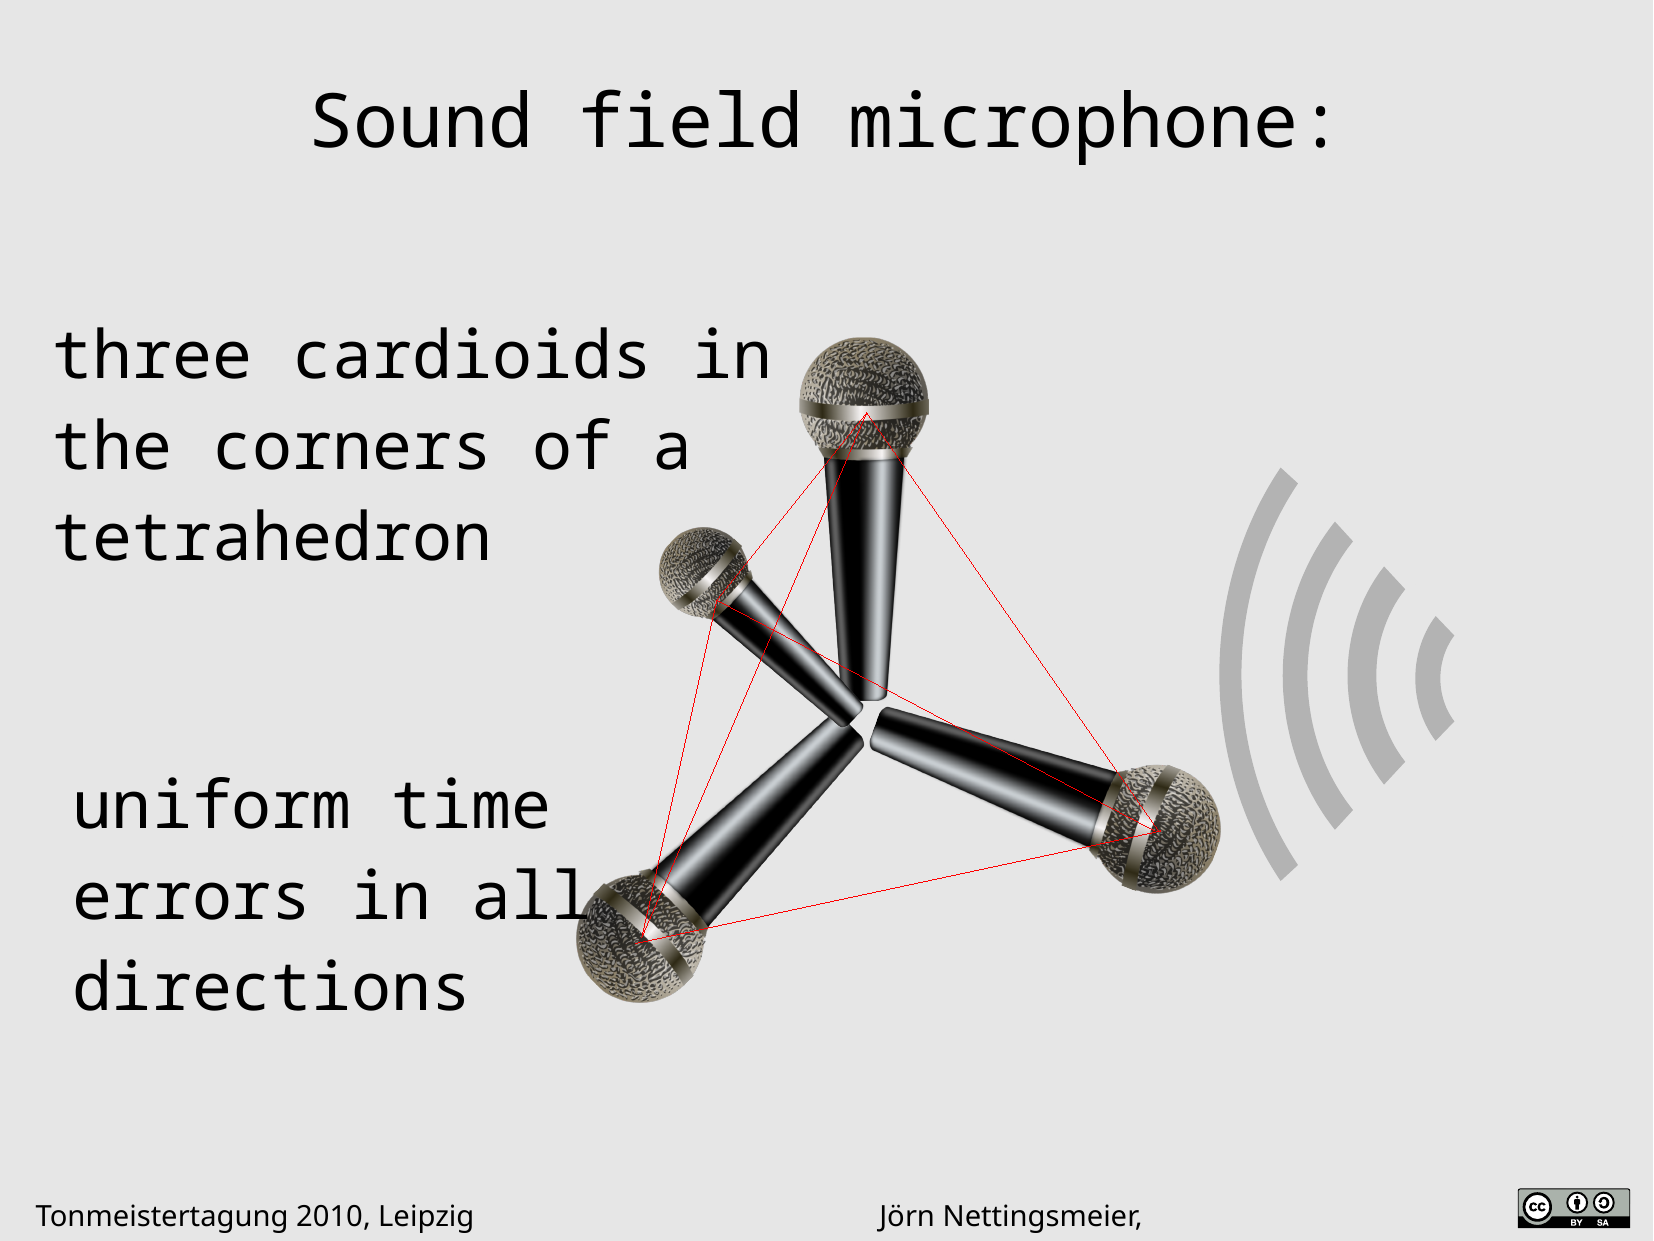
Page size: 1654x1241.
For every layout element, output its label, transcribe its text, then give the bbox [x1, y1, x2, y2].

text_box [1415, 616, 1455, 741]
title Sound field microphone: [82, 49, 1571, 188]
text_box [1282, 521, 1354, 830]
text_box [1347, 566, 1406, 785]
text_box uniform time errors in all directions [57, 750, 620, 999]
picture [610, 337, 1238, 1029]
text_box three cardioids in the corners of a tetrahedron [37, 300, 788, 601]
text_box [1219, 467, 1298, 882]
